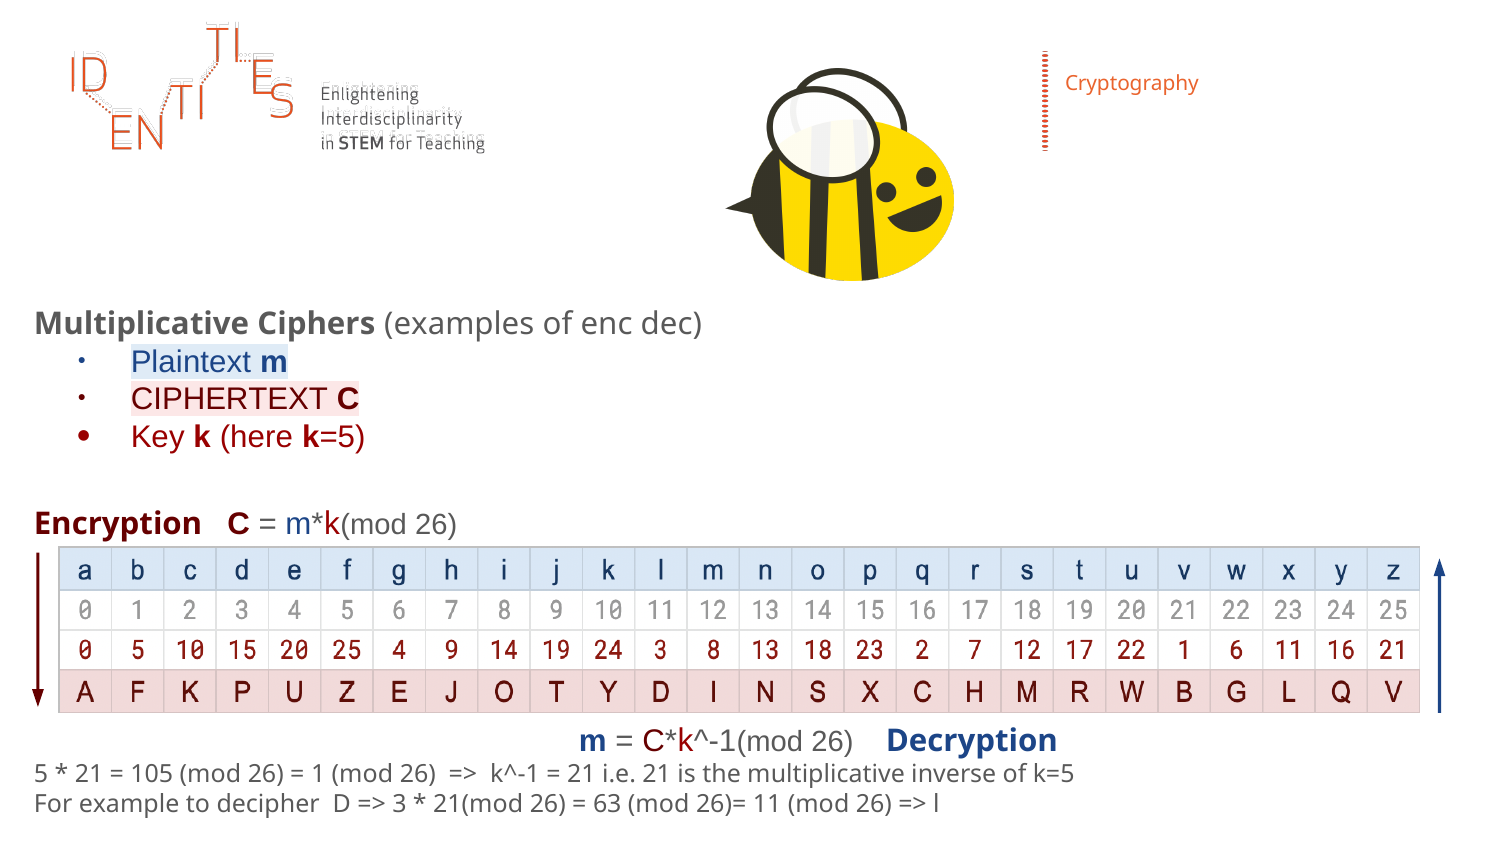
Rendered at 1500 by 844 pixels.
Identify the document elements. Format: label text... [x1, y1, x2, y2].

picture [58, 546, 1420, 713]
text_box Cryptography [1050, 61, 1472, 168]
text_box Multiplicative Ciphers (examples of enc dec) Plaintext m CIPHERTEXT C Key k (here k=5) Encryption C = m*k(mod 26) m = C*k^-1(mod 26) Decryption 5 * 21 = 105 (mod 26) = 1 (mod 26) => k^-1 = 21 i.e. 21 is the multiplicative inverse of k=5 For example to decipher D => 3 * 21(mod 26) = 63 (mod 26)= 11 (mod 26) => l [19, 270, 1472, 821]
picture [725, 68, 954, 281]
picture [71, 18, 485, 157]
picture [1042, 51, 1051, 151]
